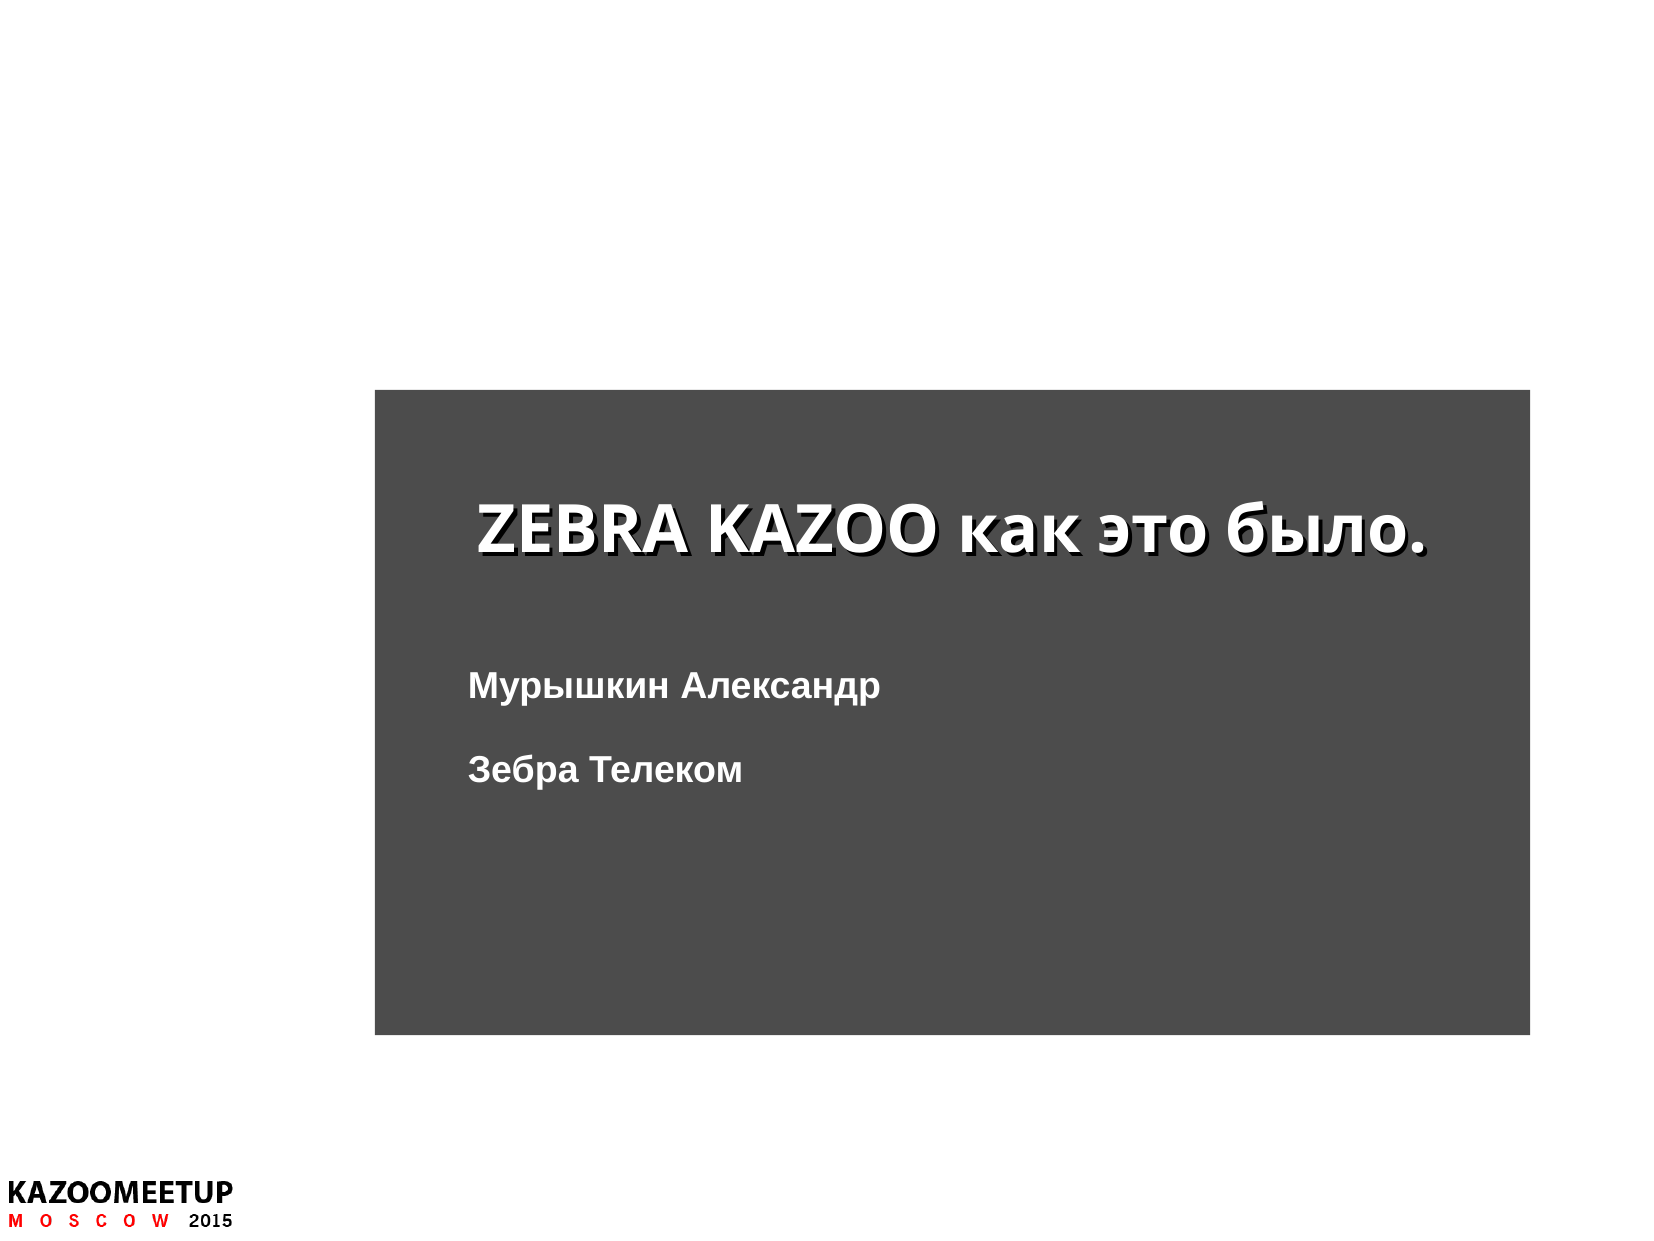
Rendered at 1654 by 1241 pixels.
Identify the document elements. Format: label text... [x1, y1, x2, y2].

text_box [374, 389, 1531, 1036]
picture [0, 1165, 241, 1241]
text_box Мурышкин Александр Зебра Телеком [453, 614, 934, 804]
subtitle ZEBRA KAZOO как это было. [393, 485, 1512, 567]
